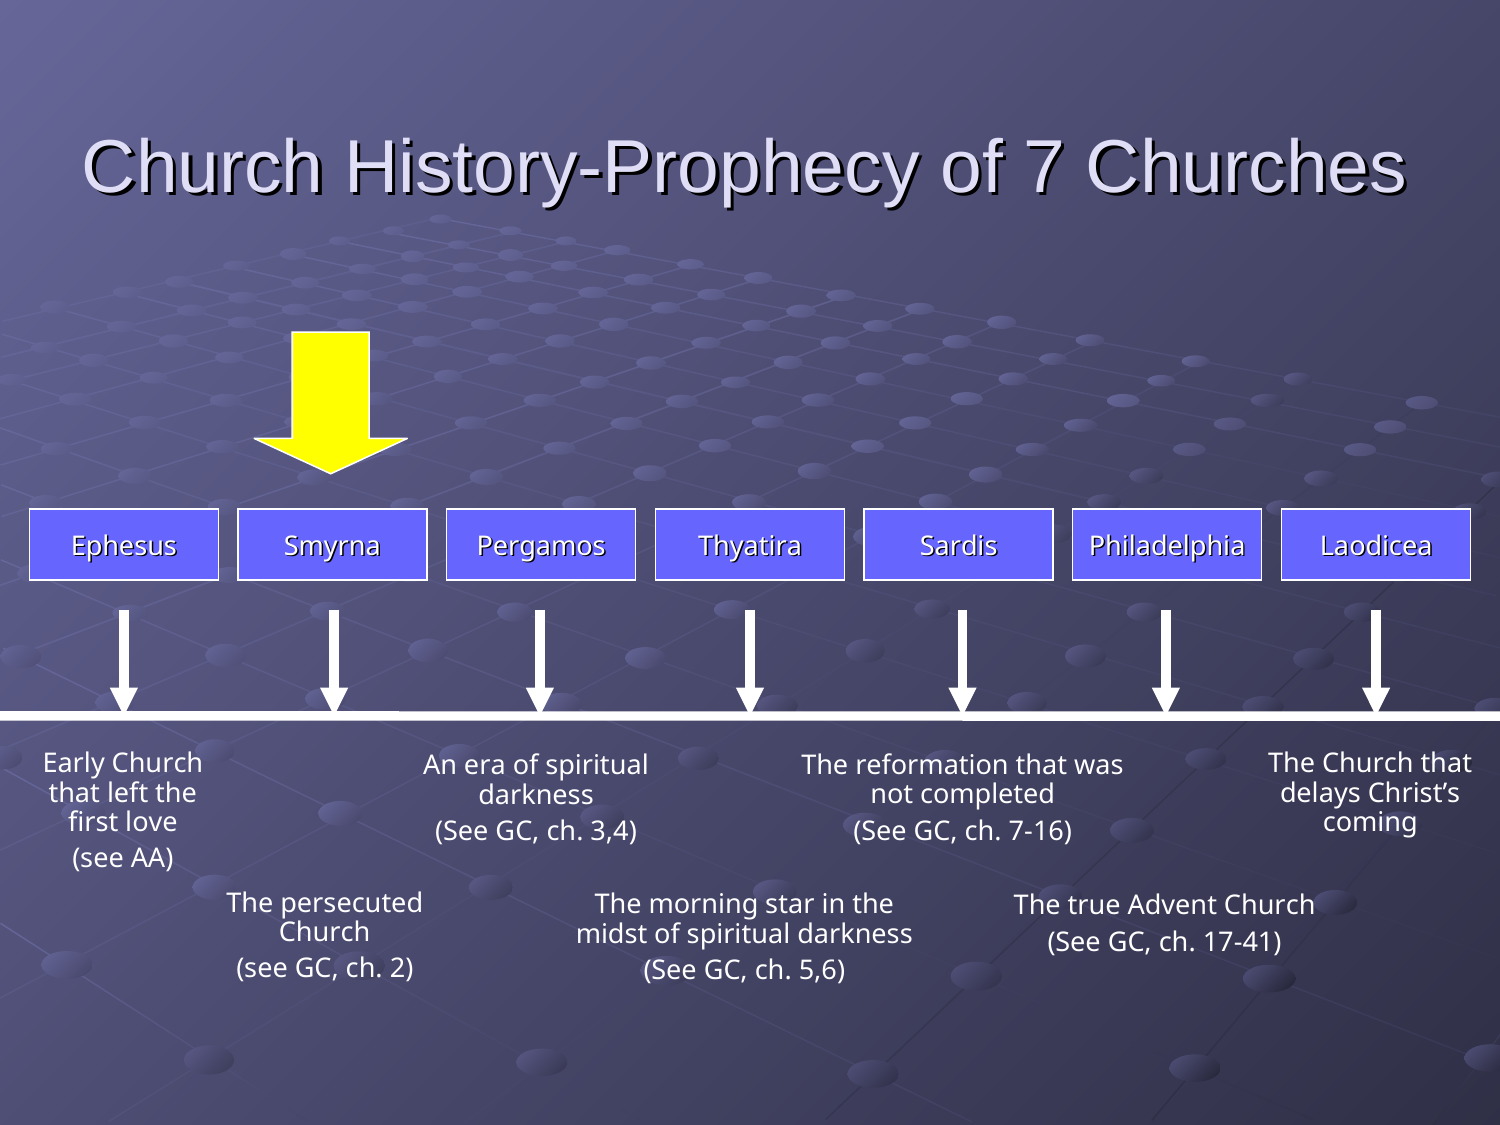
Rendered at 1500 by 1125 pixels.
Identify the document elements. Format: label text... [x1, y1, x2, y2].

text_box Pergamos [446, 509, 636, 580]
text_box [253, 332, 408, 474]
text_box Philadelphia [1072, 509, 1262, 580]
text_box The morning star in the midst of spiritual darkness (See GC, ch. 5,6) [549, 882, 940, 994]
title Church History-Prophecy of 7 Churches [32, 64, 1458, 261]
text_box Ephesus [29, 509, 219, 580]
text_box The Church that delays Christ’s coming [1246, 741, 1495, 846]
text_box Sardis [864, 509, 1054, 580]
text_box Laodicea [1281, 509, 1471, 580]
text_box An era of spiritual darkness (See GC, ch. 3,4) [357, 743, 715, 855]
text_box Smyrna [237, 509, 428, 580]
text_box The true Advent Church (See GC, ch. 17-41) [957, 883, 1372, 965]
text_box The persecuted Church (see GC, ch. 2) [171, 881, 479, 992]
text_box Thyatira [655, 509, 845, 580]
text_box The reformation that was not completed (See GC, ch. 7-16) [773, 743, 1152, 854]
text_box Early Church that left the first love (see AA) [22, 741, 224, 882]
